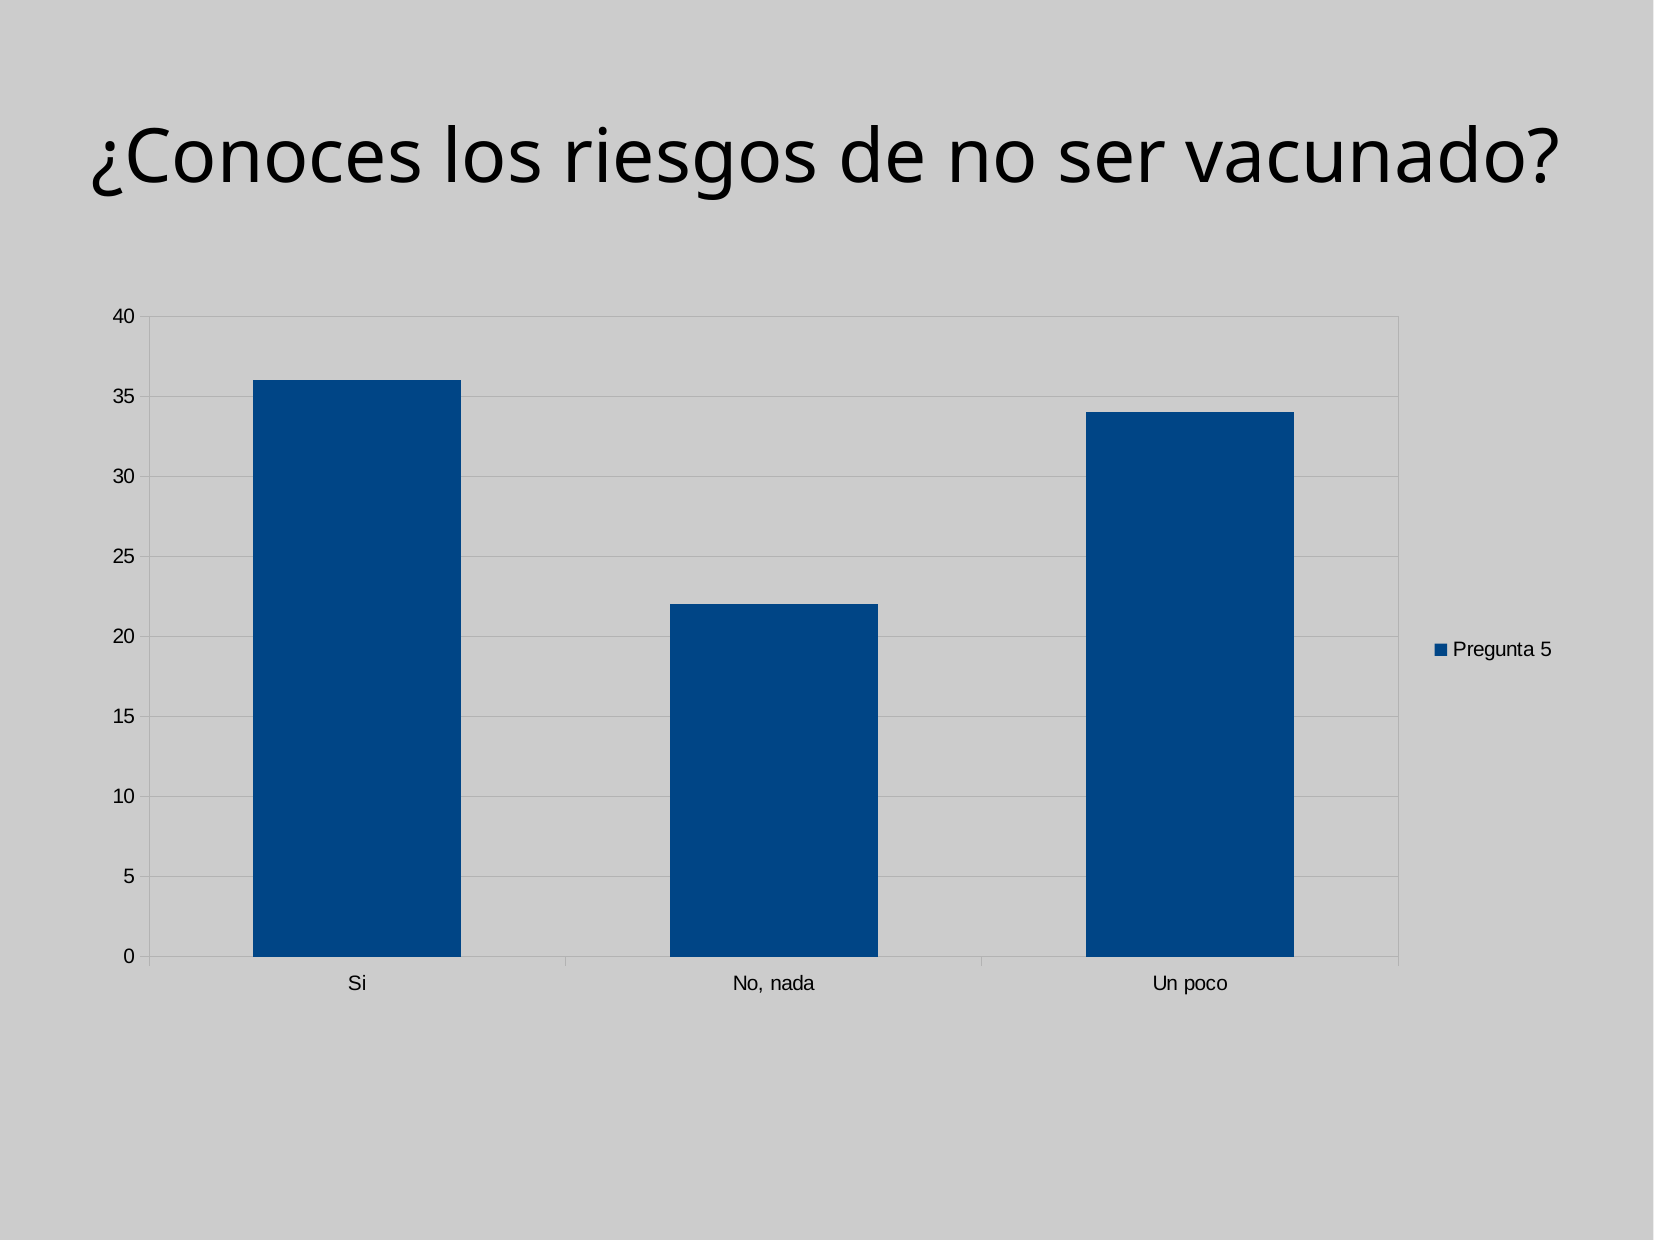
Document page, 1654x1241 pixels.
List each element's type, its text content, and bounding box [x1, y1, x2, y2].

title ¿Conoces los riesgos de no ser vacunado? [82, 49, 1571, 257]
chart [82, 290, 1571, 1010]
